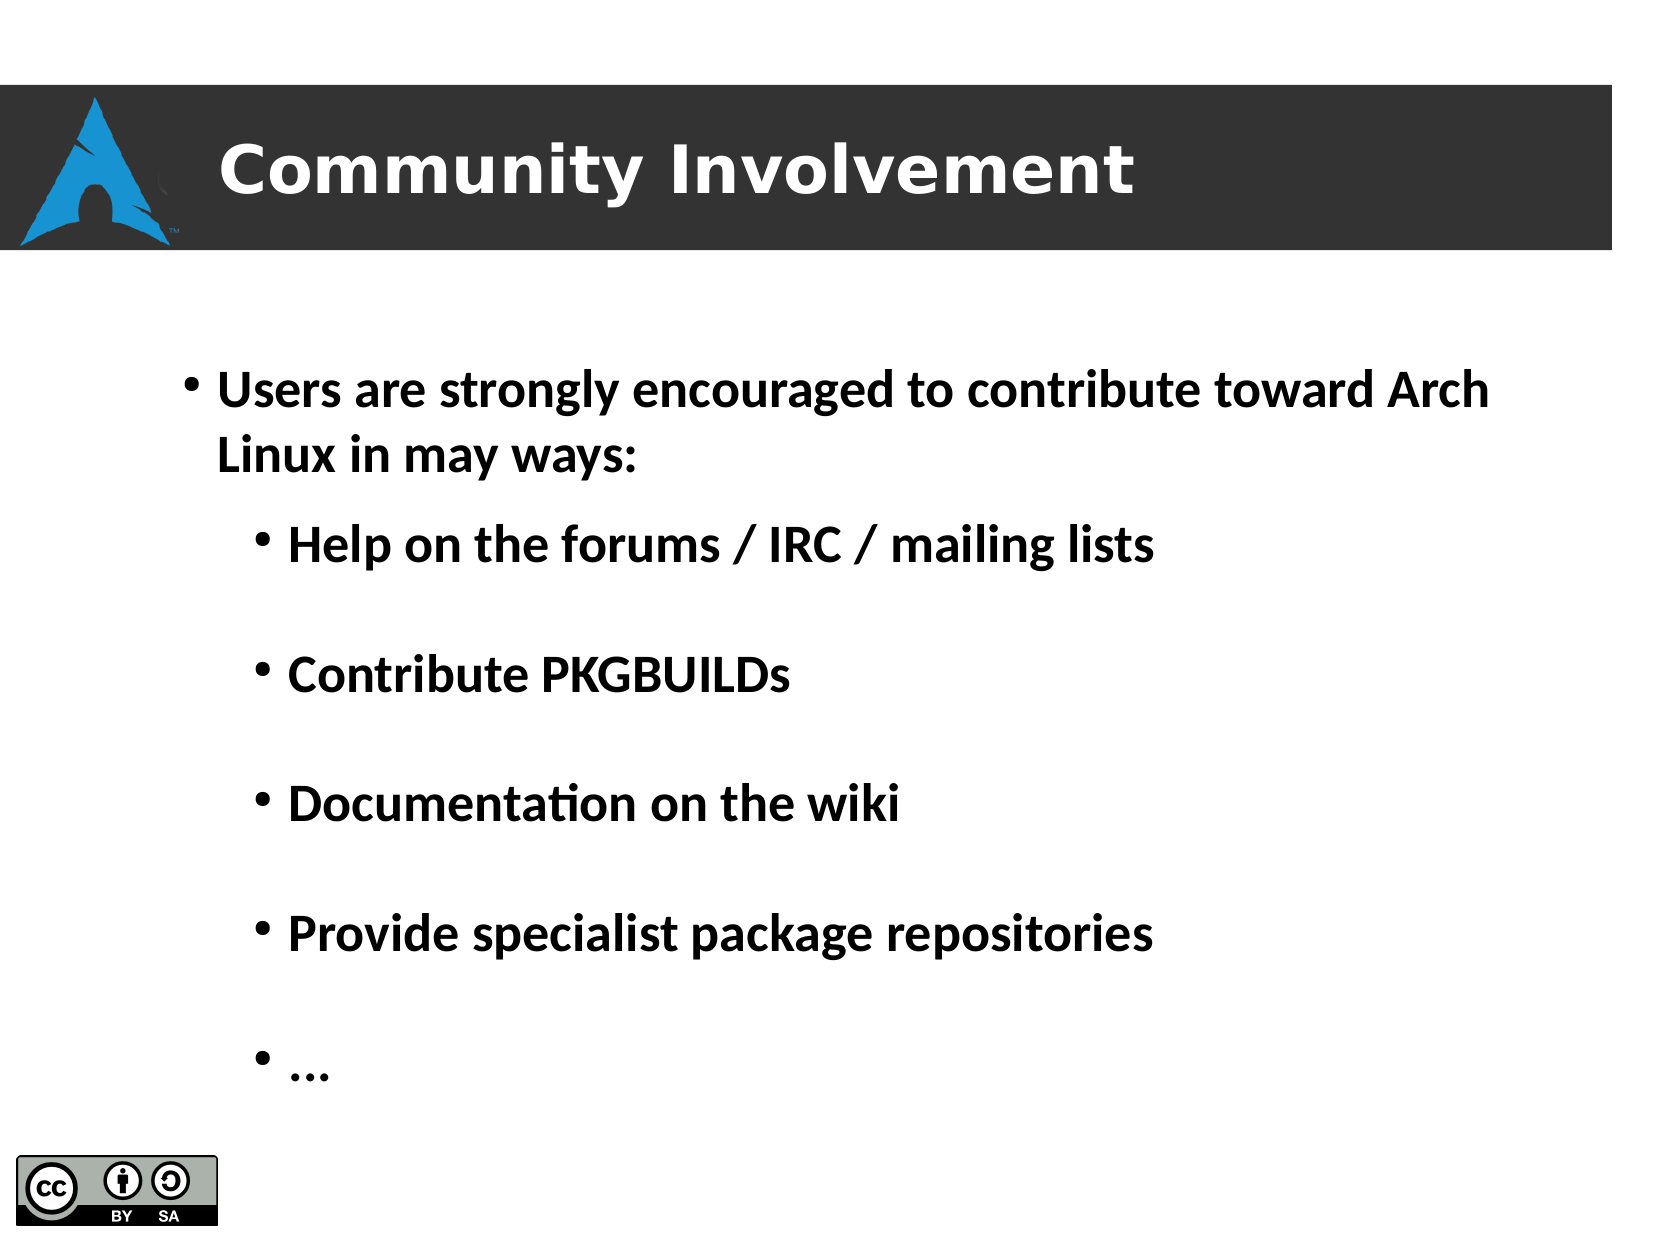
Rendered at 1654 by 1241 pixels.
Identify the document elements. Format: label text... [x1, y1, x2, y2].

text_box Community Involvement [188, 84, 1612, 250]
picture [16, 1155, 218, 1227]
picture [0, 81, 188, 260]
text_box Users are strongly encouraged to contribute toward Arch Linux in may ways: Help on the forums / IRC / mailing lists Contribute PKGBUILDs Documentation on the wiki Provide specialist package repositories ... [167, 345, 1612, 1134]
